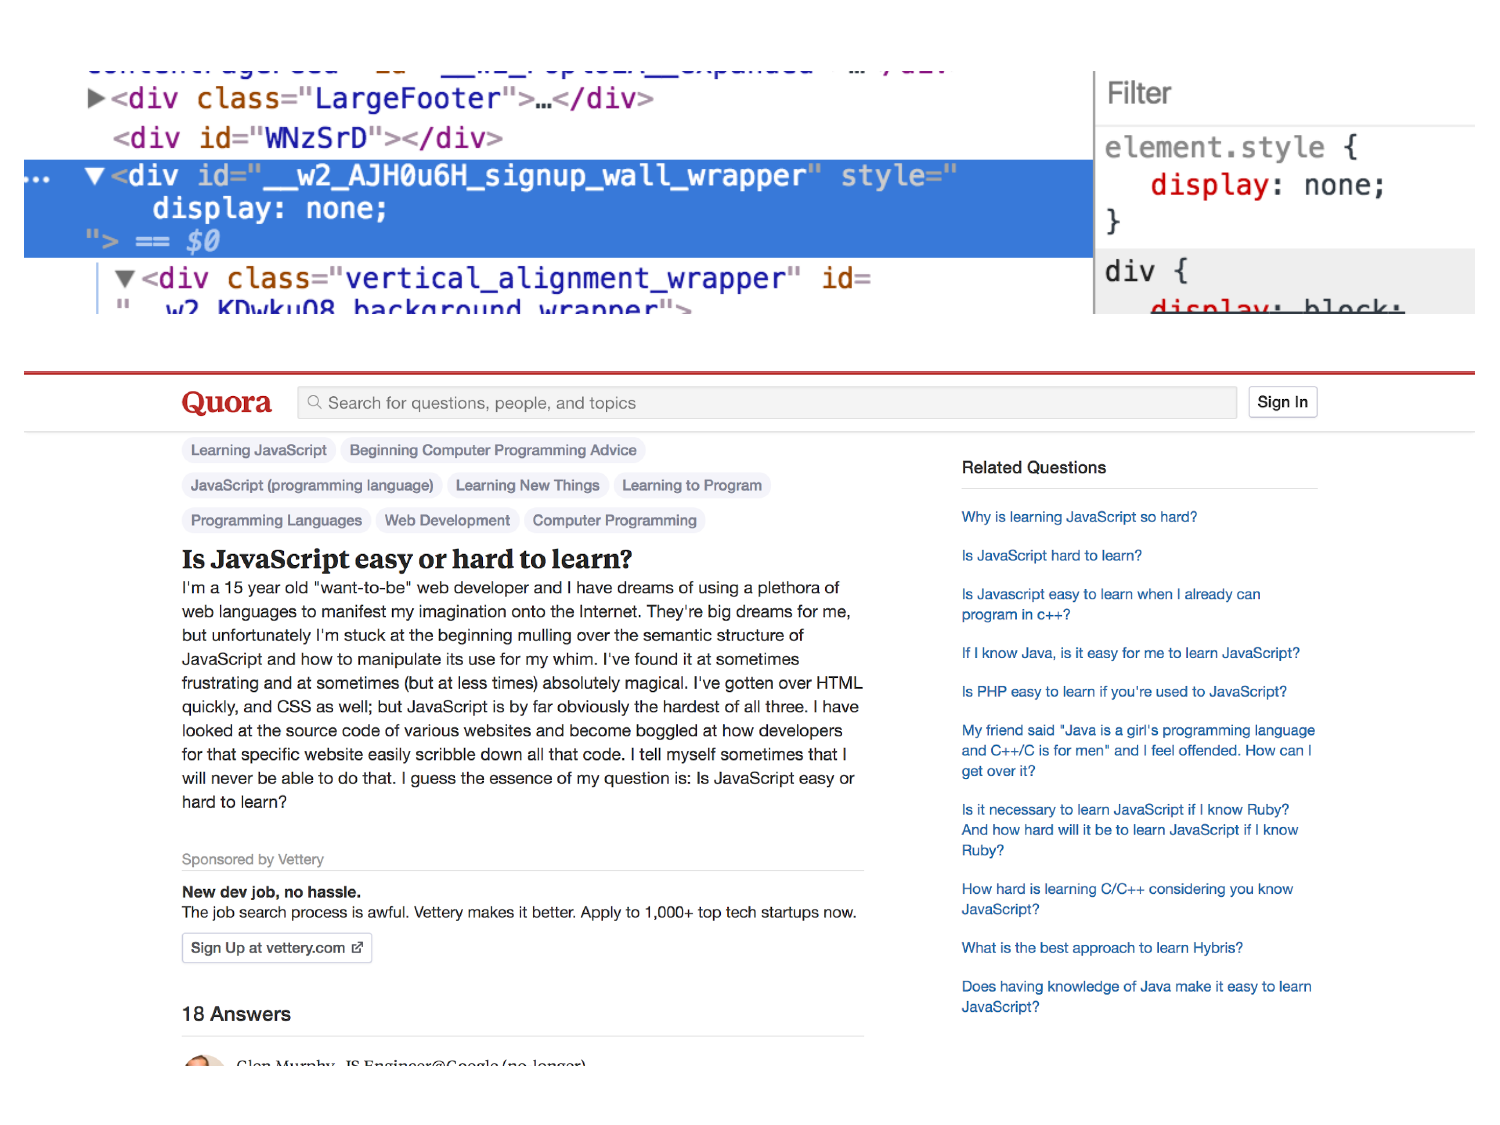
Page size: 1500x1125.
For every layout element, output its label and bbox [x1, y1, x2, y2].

picture [24, 71, 1475, 314]
picture [24, 371, 1475, 1066]
